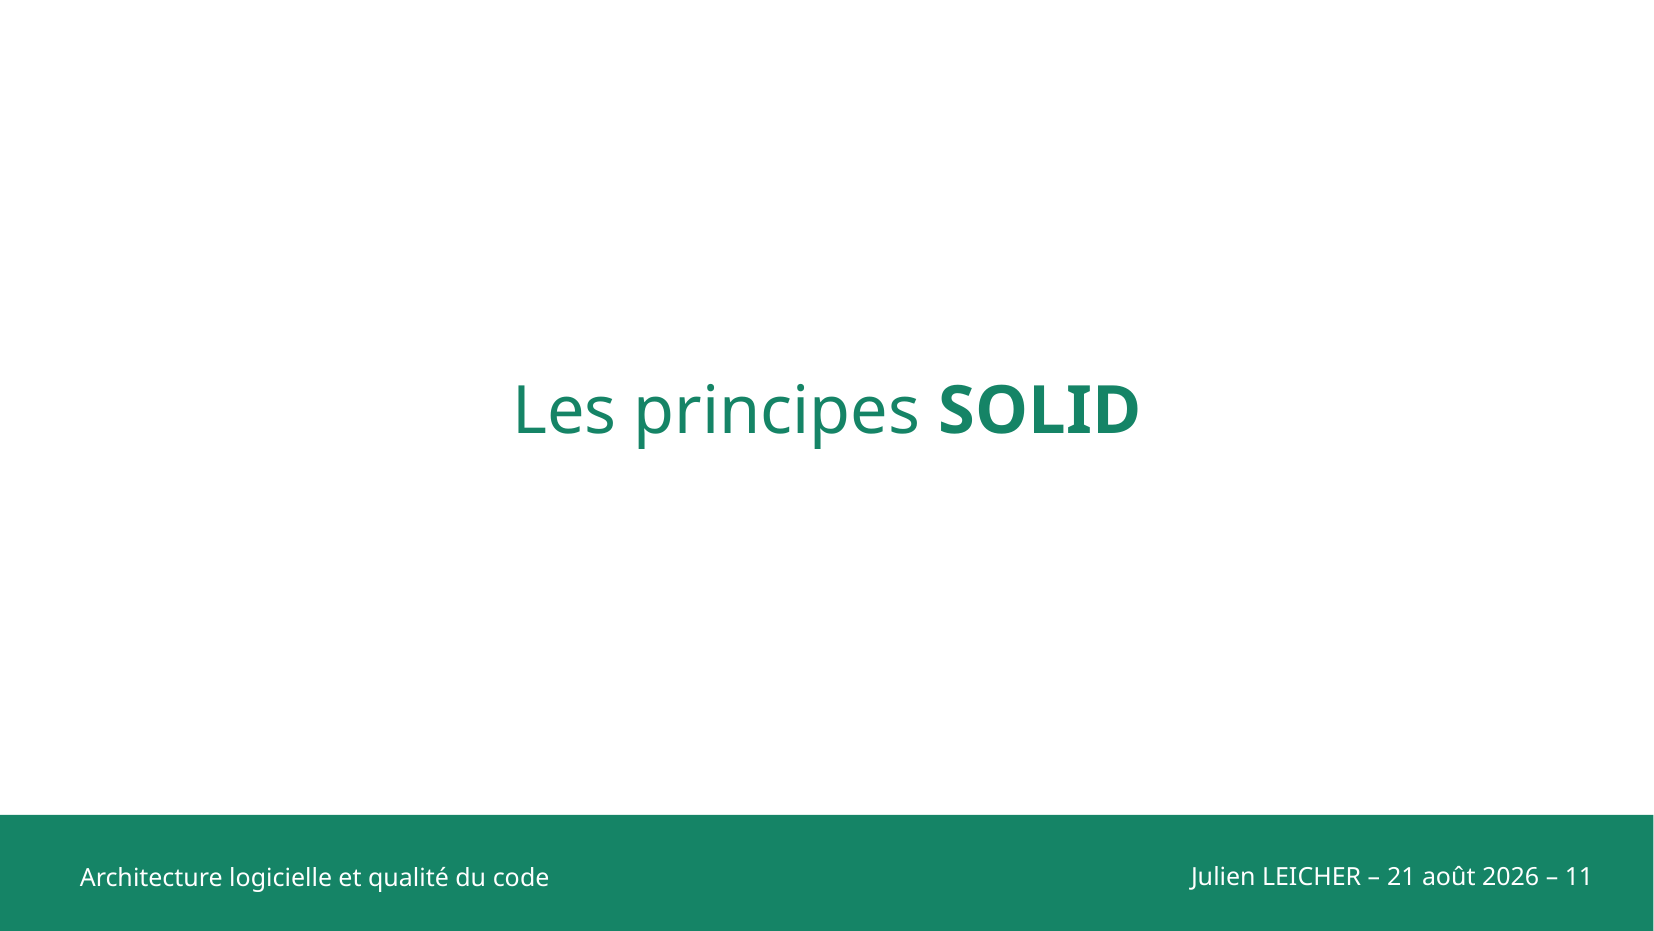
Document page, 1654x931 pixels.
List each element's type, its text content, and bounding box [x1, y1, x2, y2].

text_box Les principes SOLID [0, 0, 1654, 814]
text_box Architecture logicielle et qualité du code [64, 852, 798, 898]
text_box Julien LEICHER – 22 mars 2022 – <numéro> [0, 814, 1654, 931]
